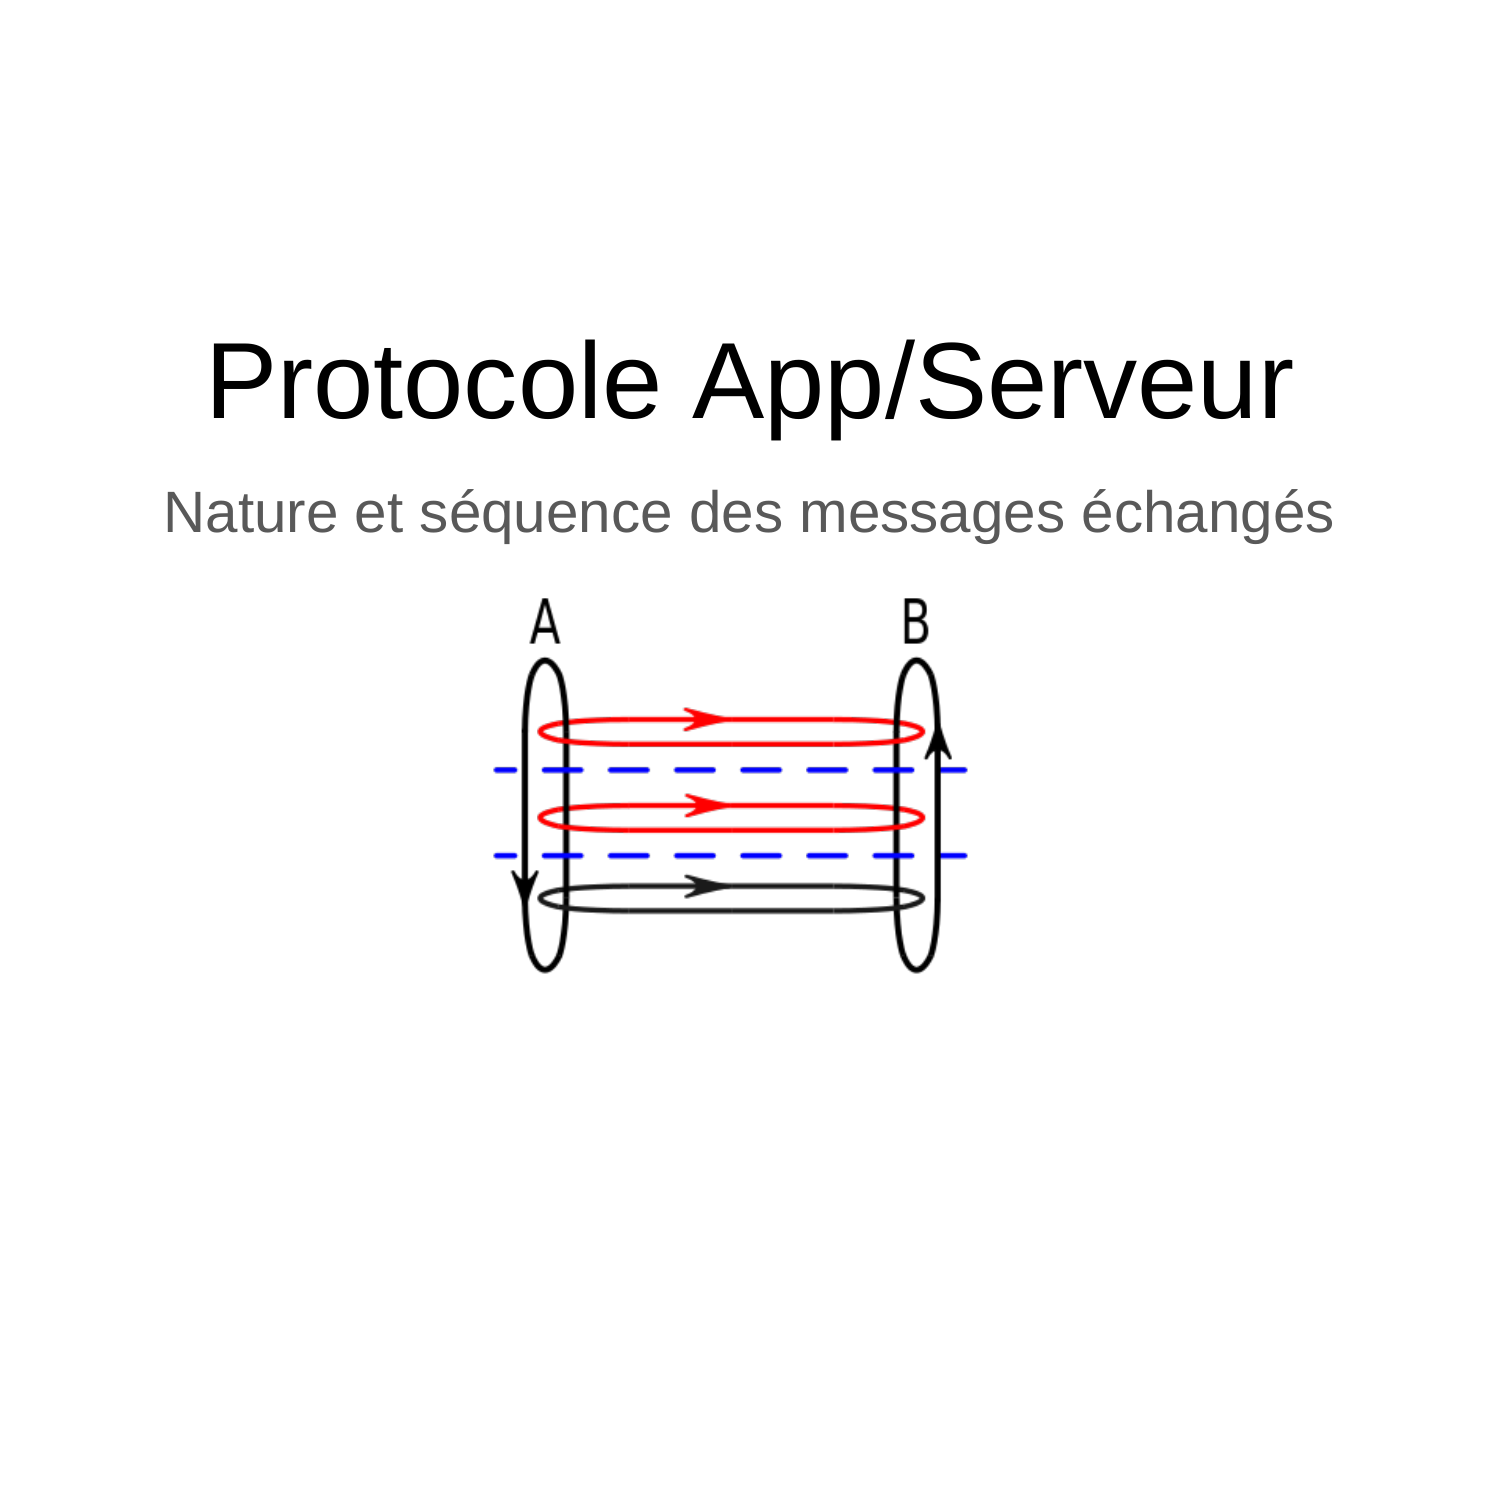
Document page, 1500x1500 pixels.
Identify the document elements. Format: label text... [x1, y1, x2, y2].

subtitle Nature et séquence des messages échangés [51, 464, 1449, 636]
title Protocole App/Serveur [51, 15, 1449, 457]
picture [450, 511, 1013, 1052]
